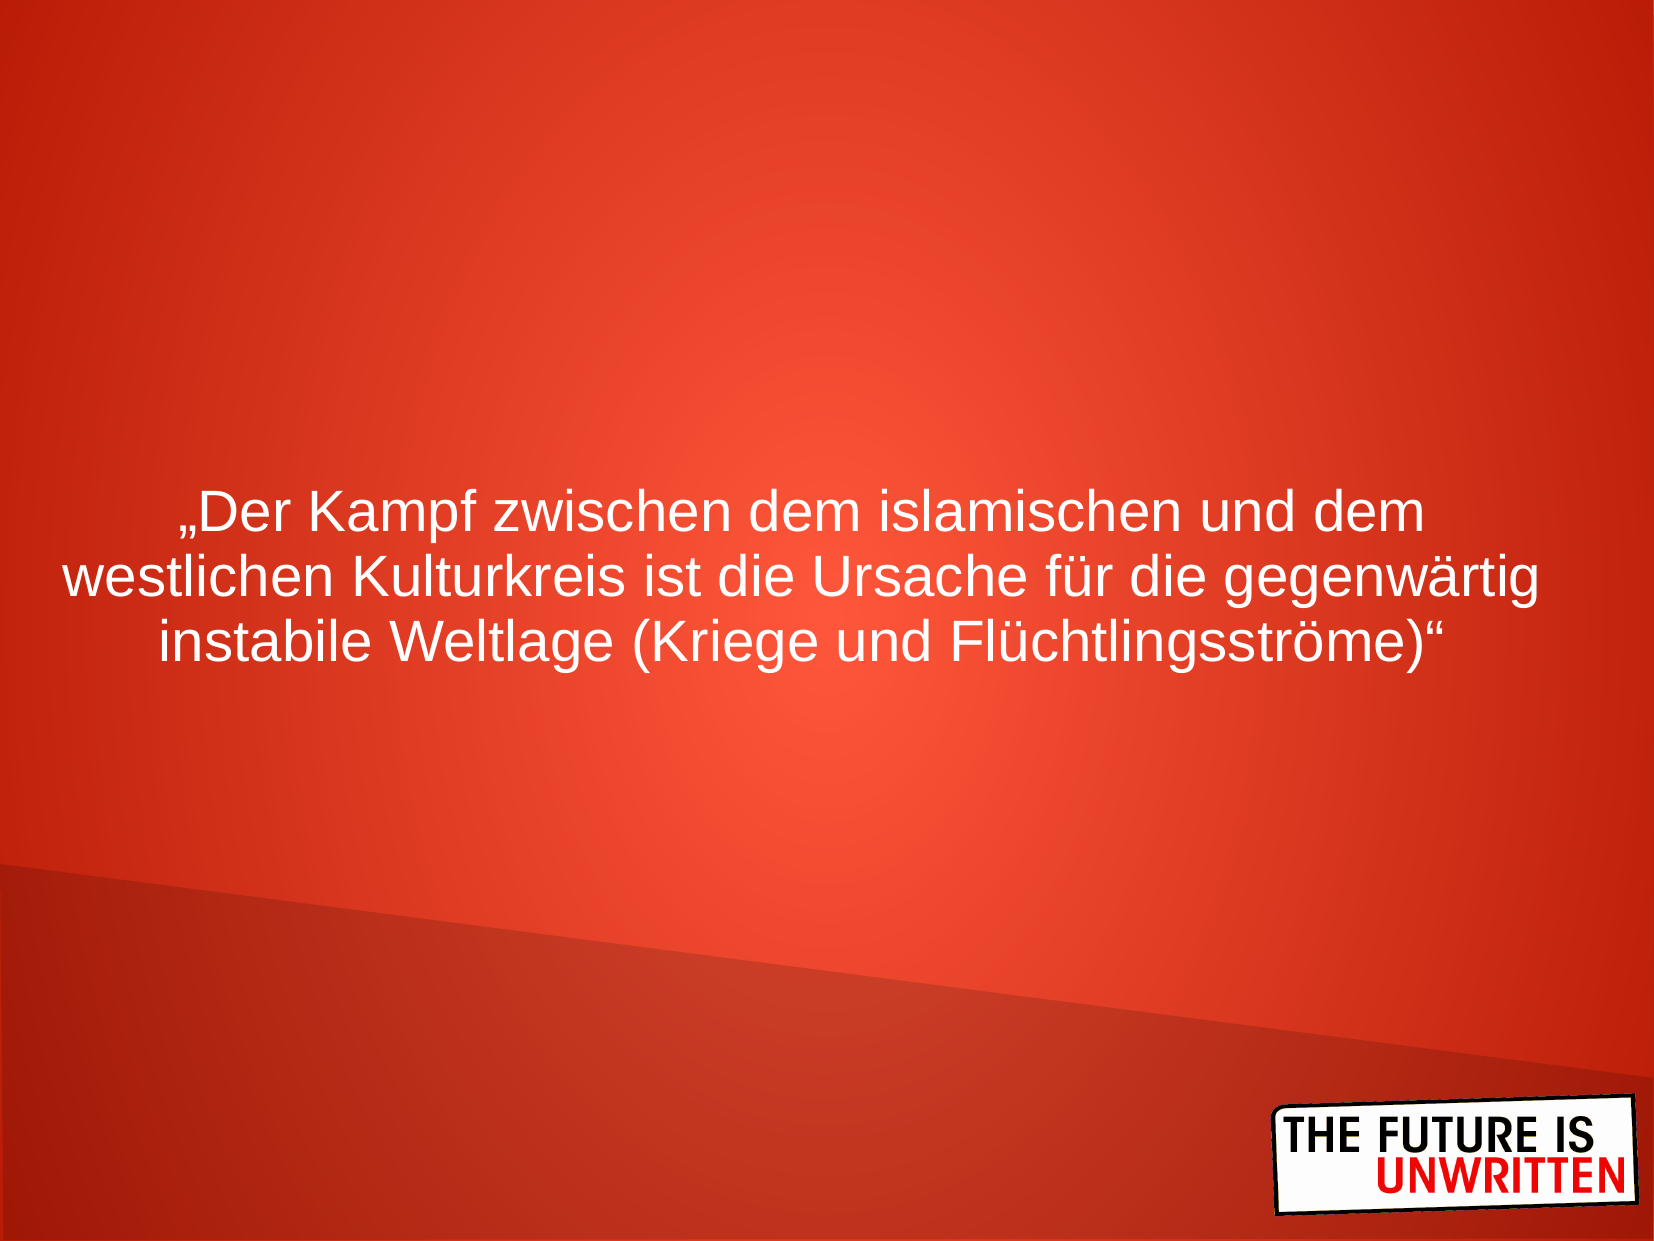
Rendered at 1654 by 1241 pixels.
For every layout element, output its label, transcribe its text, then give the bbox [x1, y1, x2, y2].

picture [1269, 1092, 1640, 1217]
subtitle „Der Kampf zwischen dem islamischen und dem westlichen Kulturkreis ist die Ursache für die gegenwärtig instabile Weltlage (Kriege und Flüchtlingsströme)“ [59, 29, 1548, 1123]
